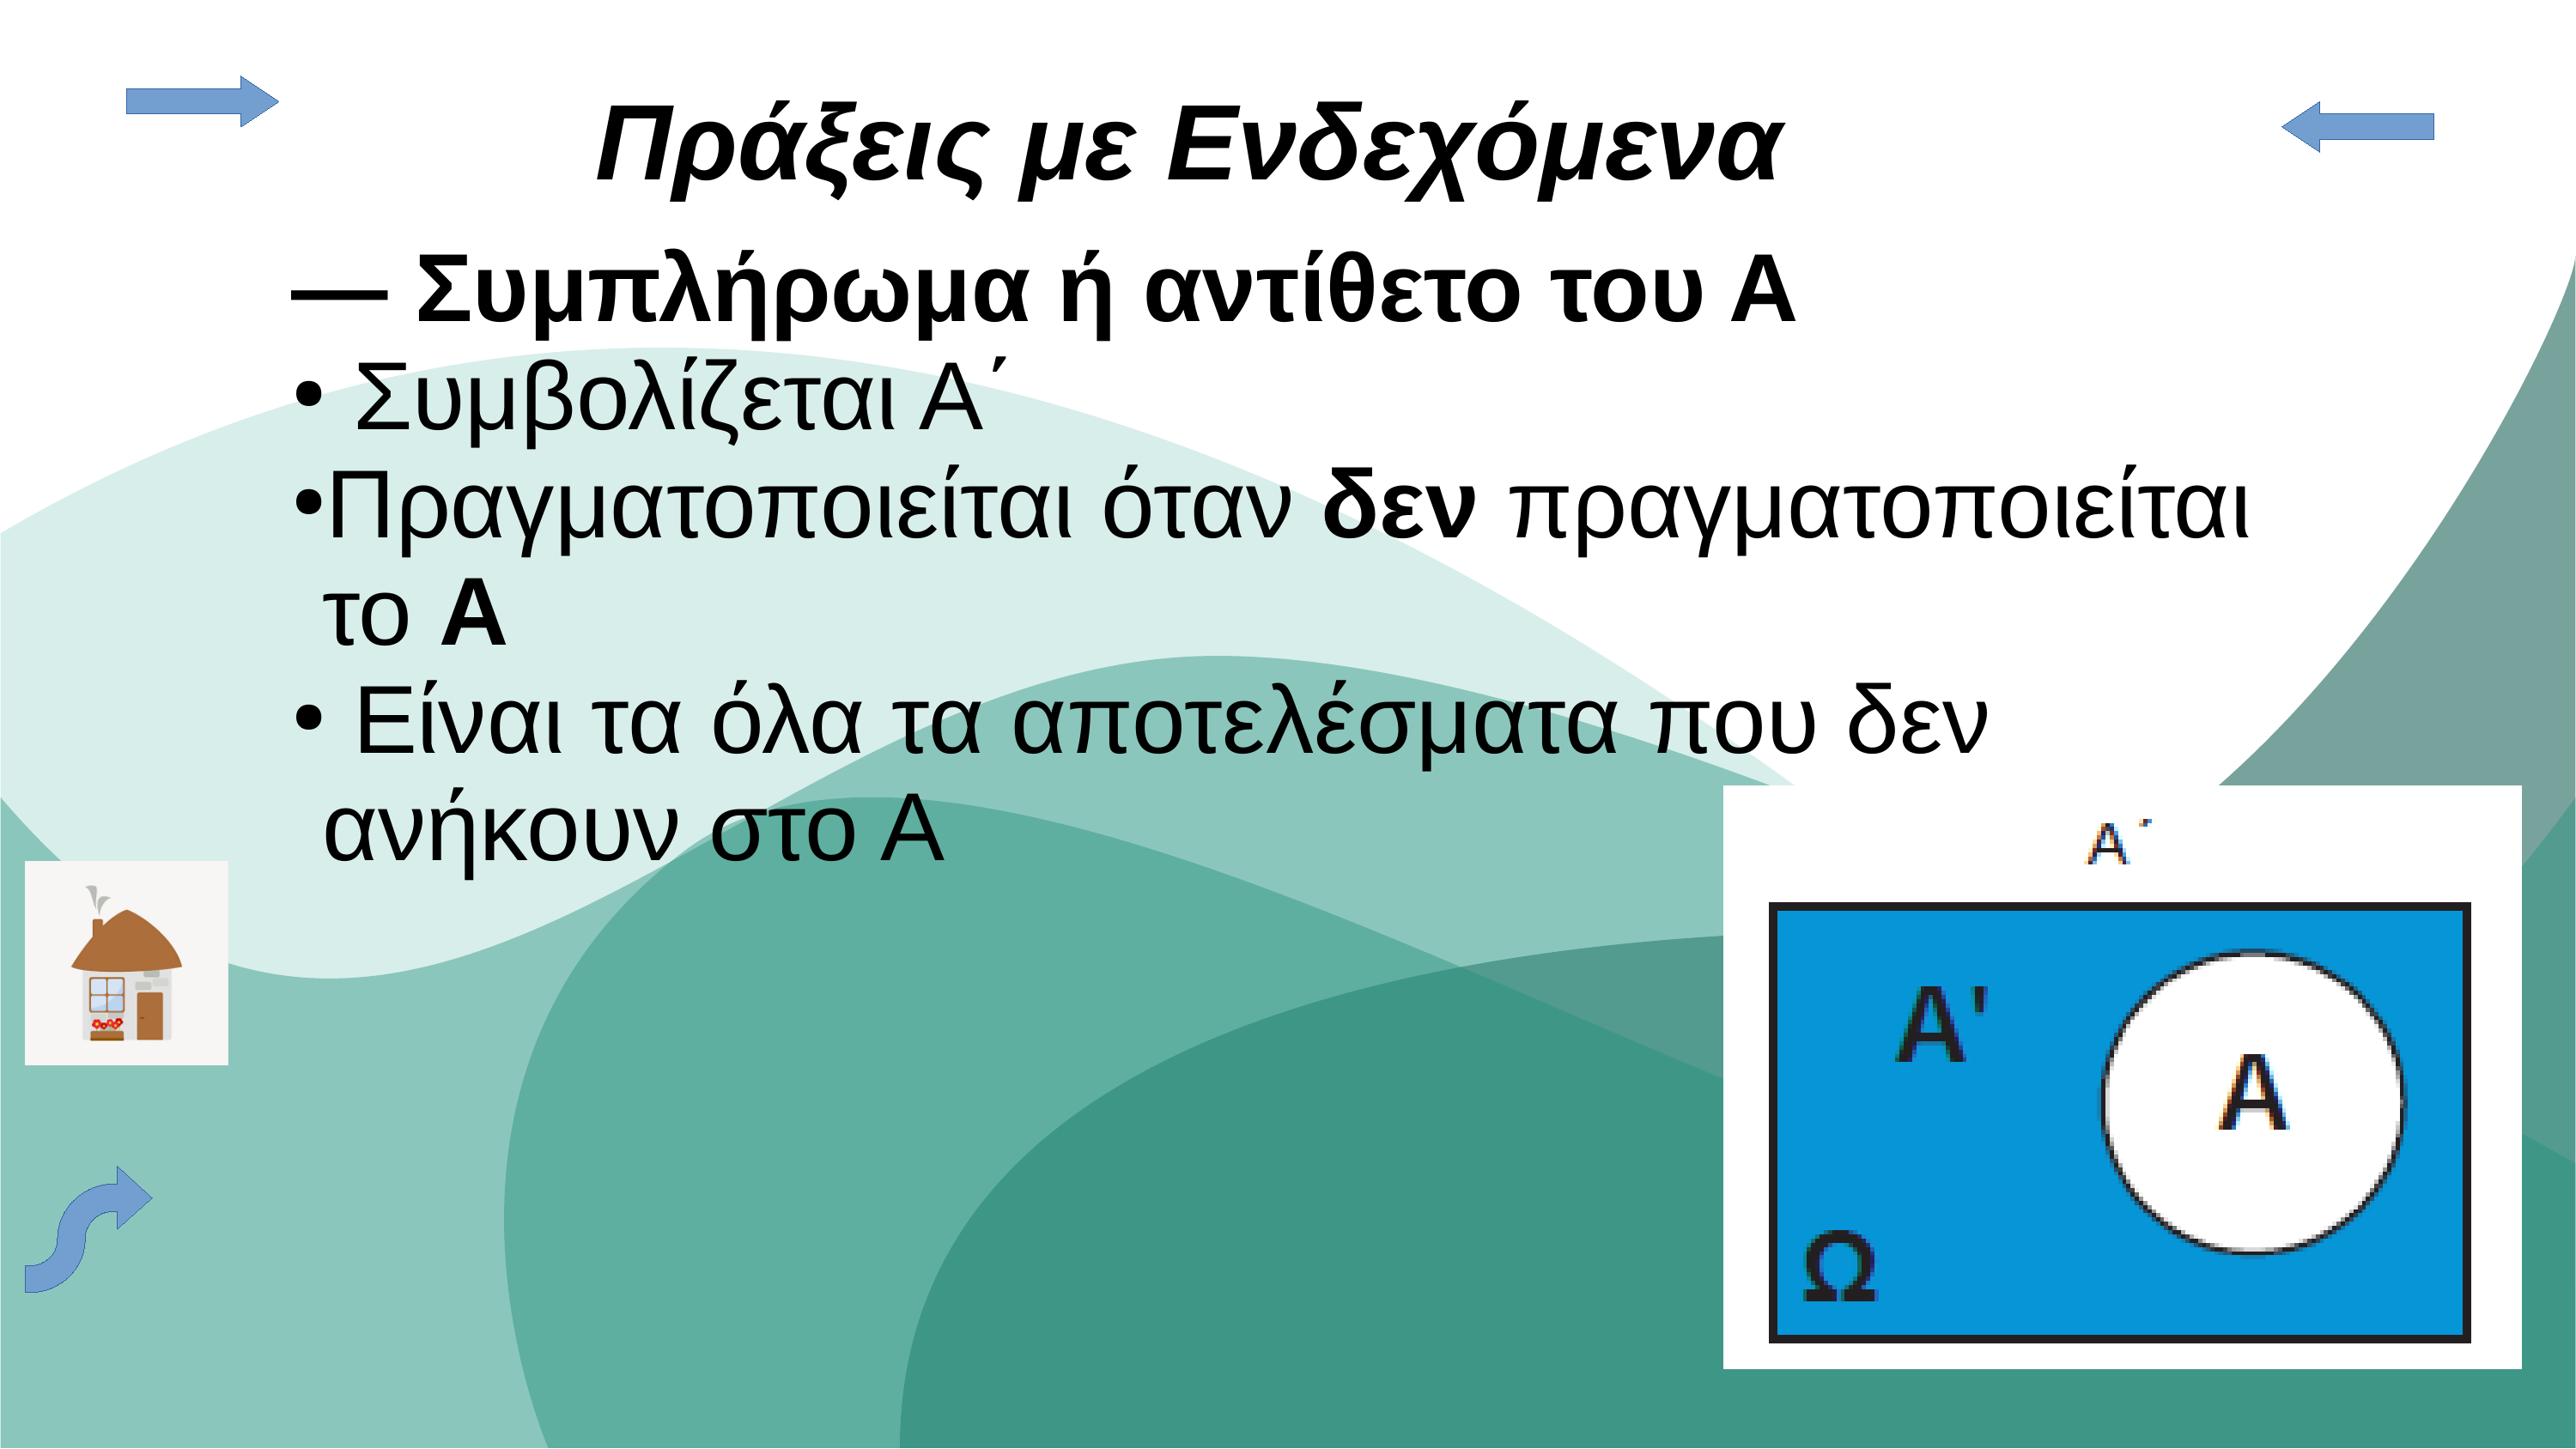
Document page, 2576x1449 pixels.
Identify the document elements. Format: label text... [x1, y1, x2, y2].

text_box — Συμπλήρωμα ή αντίθετο του Α Συμβολίζεται Α΄ Πραγματοποιείται όταν δεν πραγματοποιείται το Α Είναι τα όλα τα αποτελέσματα που δεν ανήκουν στο Α [278, 227, 2308, 1006]
picture [25, 861, 228, 1065]
text_box [0, 0, 2576, 1449]
text_box Πράξεις με Ενδεχόμενα [583, 76, 1928, 227]
picture [1723, 785, 2522, 1369]
